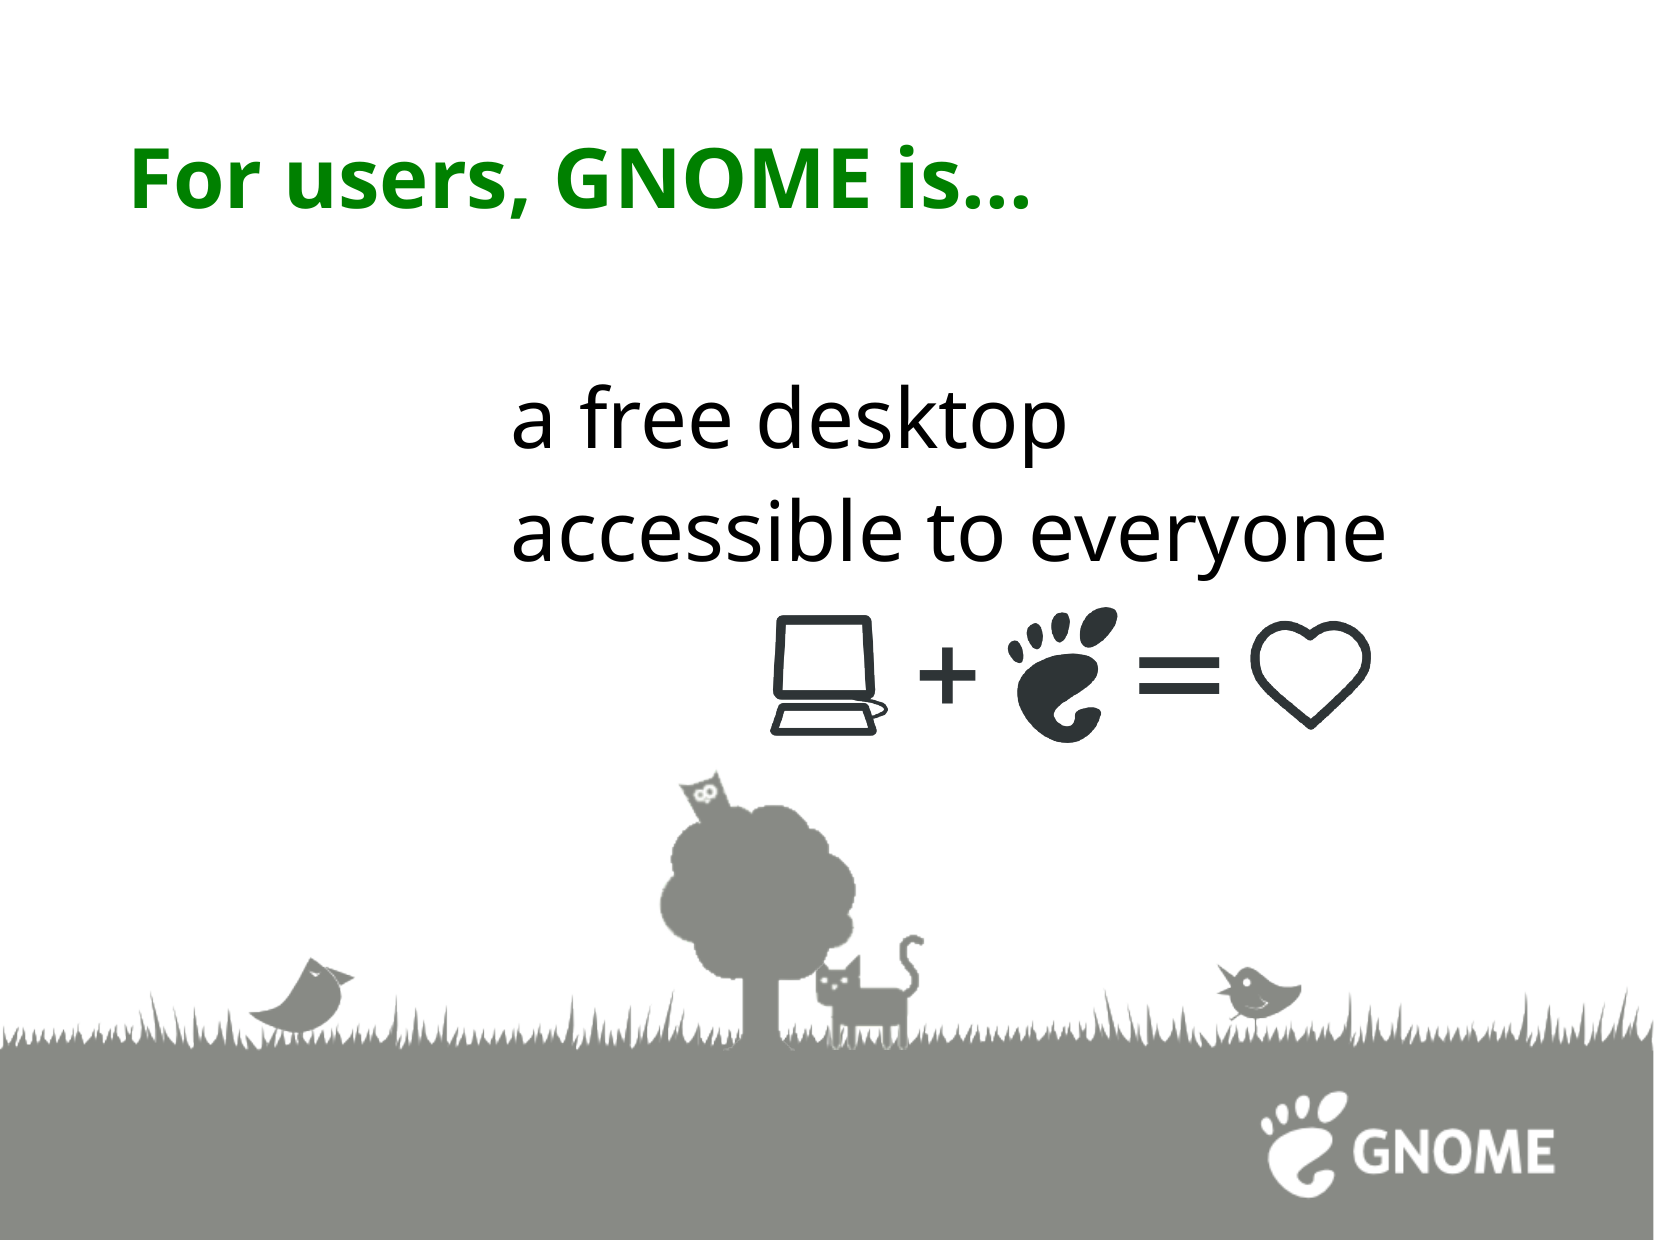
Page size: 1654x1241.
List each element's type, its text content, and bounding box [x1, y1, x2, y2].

picture [0, 0, 1654, 1240]
text_box For users, GNOME is... [112, 112, 1276, 239]
text_box a free desktop accessible to everyone [495, 351, 1385, 590]
